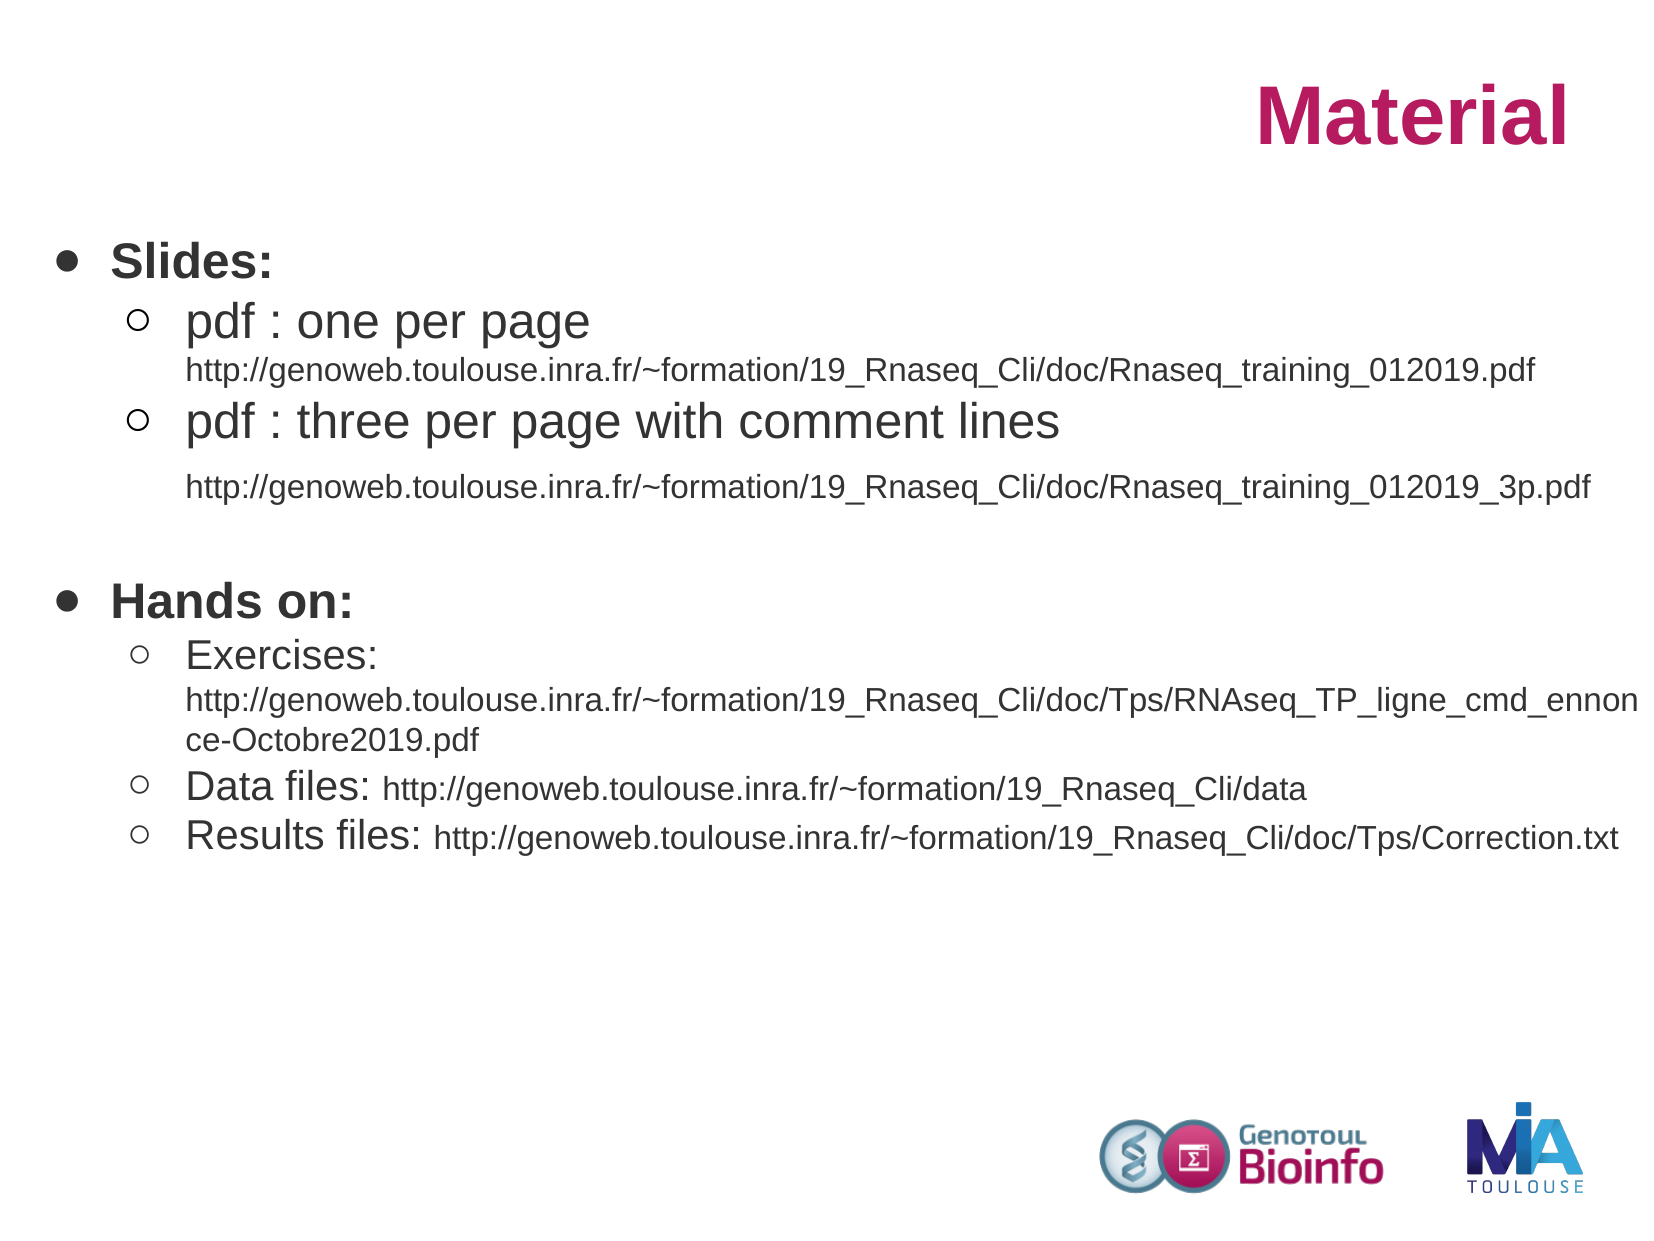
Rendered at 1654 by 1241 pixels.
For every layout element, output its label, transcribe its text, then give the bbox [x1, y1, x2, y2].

picture [1090, 1110, 1394, 1203]
picture [1467, 1102, 1583, 1193]
text_box Material [82, 8, 1571, 215]
text_box Slides: pdf : one per page http://genoweb.toulouse.inra.fr/~formation/19_Rnaseq_Cli/doc/Rnaseq_training_012019.pdf pdf : three per page with comment lines http://genoweb.toulouse.inra.fr/~formation/19_Rnaseq_Cli/doc/Rnaseq_training_012019_3p.pdf Hands on: Exercises: http://genoweb.toulouse.inra.fr/~formation/19_Rnaseq_Cli/doc/Tps/RNAseq_TP_ligne_cmd_ennonce-Octobre2019.pdf Data files: http://genoweb.toulouse.inra.fr/~formation/19_Rnaseq_Cli/data Results files: http://genoweb.toulouse.inra.fr/~formation/19_Rnaseq_Cli/doc/Tps/Correction.txt [35, 215, 1654, 1034]
